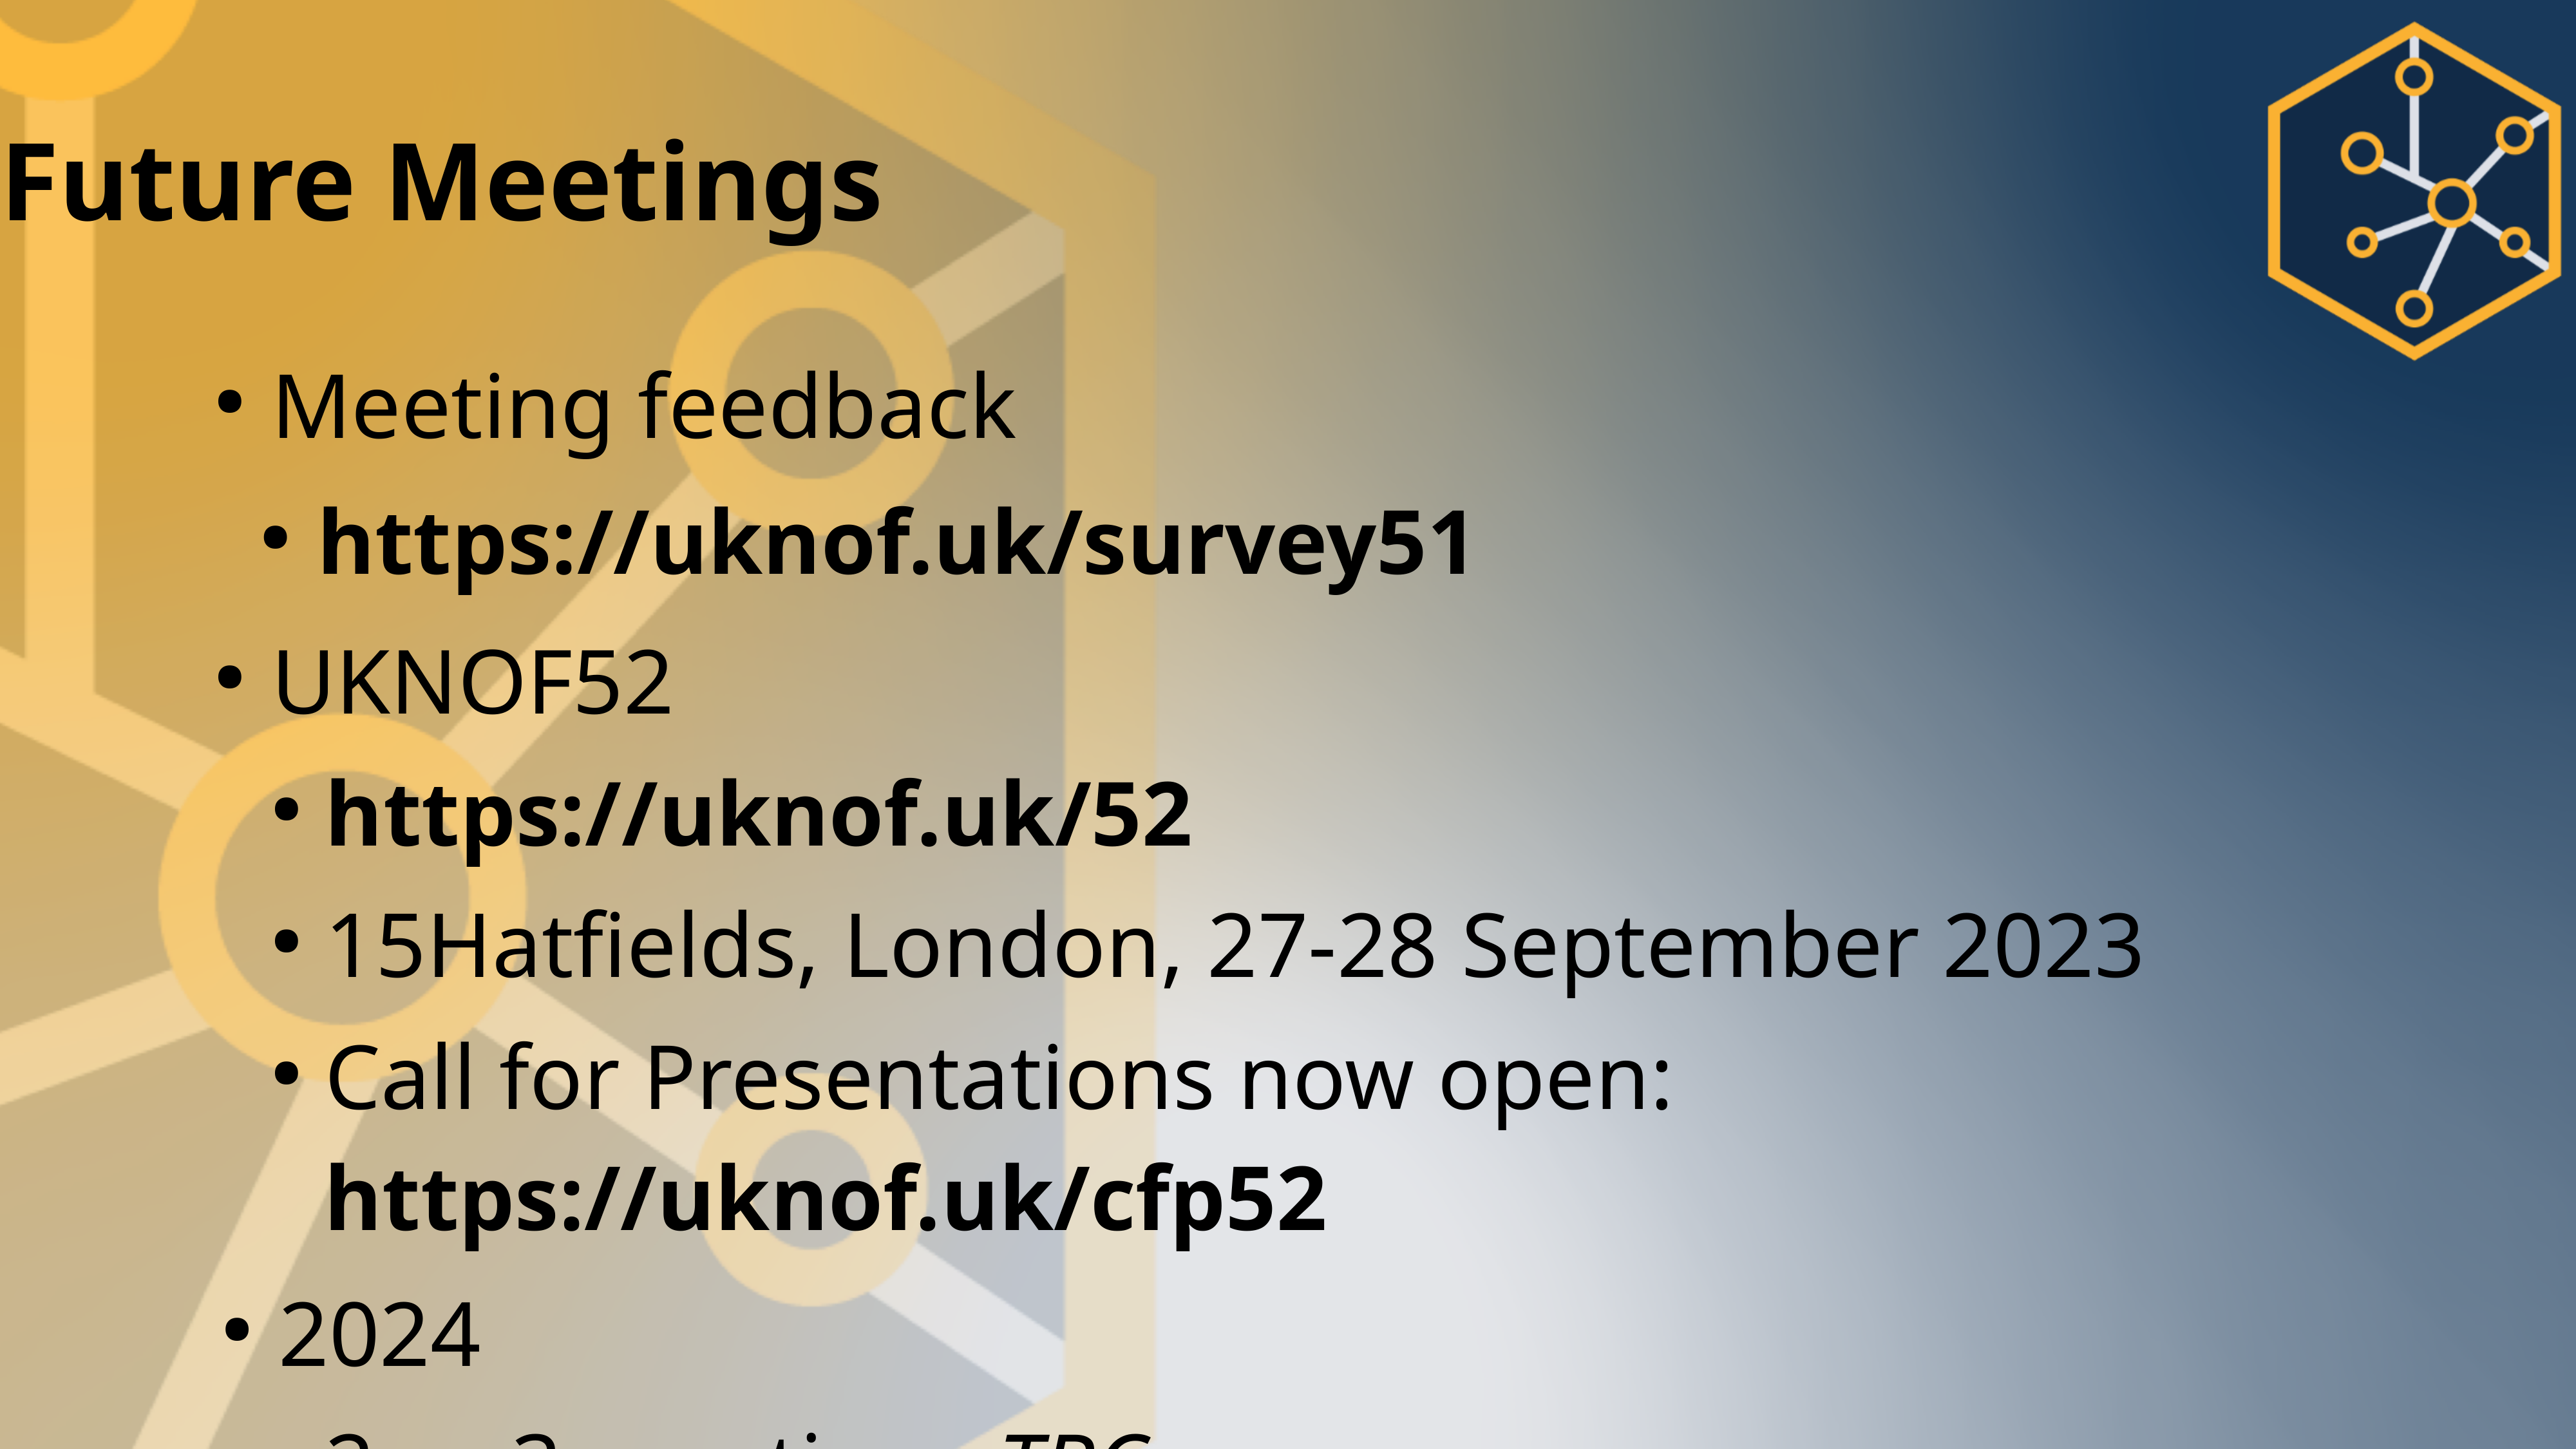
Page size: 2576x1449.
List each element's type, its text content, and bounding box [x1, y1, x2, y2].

picture [1064, 1441, 1086, 1449]
picture [0, 0, 2576, 1449]
title Future Meetings [0, 57, 1247, 300]
list Meeting feedback https://uknof.uk/survey51 UKNOF52 https://uknof.uk/52 15Hatfields, London, 27-28 September 2023 Call for Presentations now open: https://uknof.uk/cfp52 2024 2 or 3 meetings TBC [164, 225, 2367, 1392]
